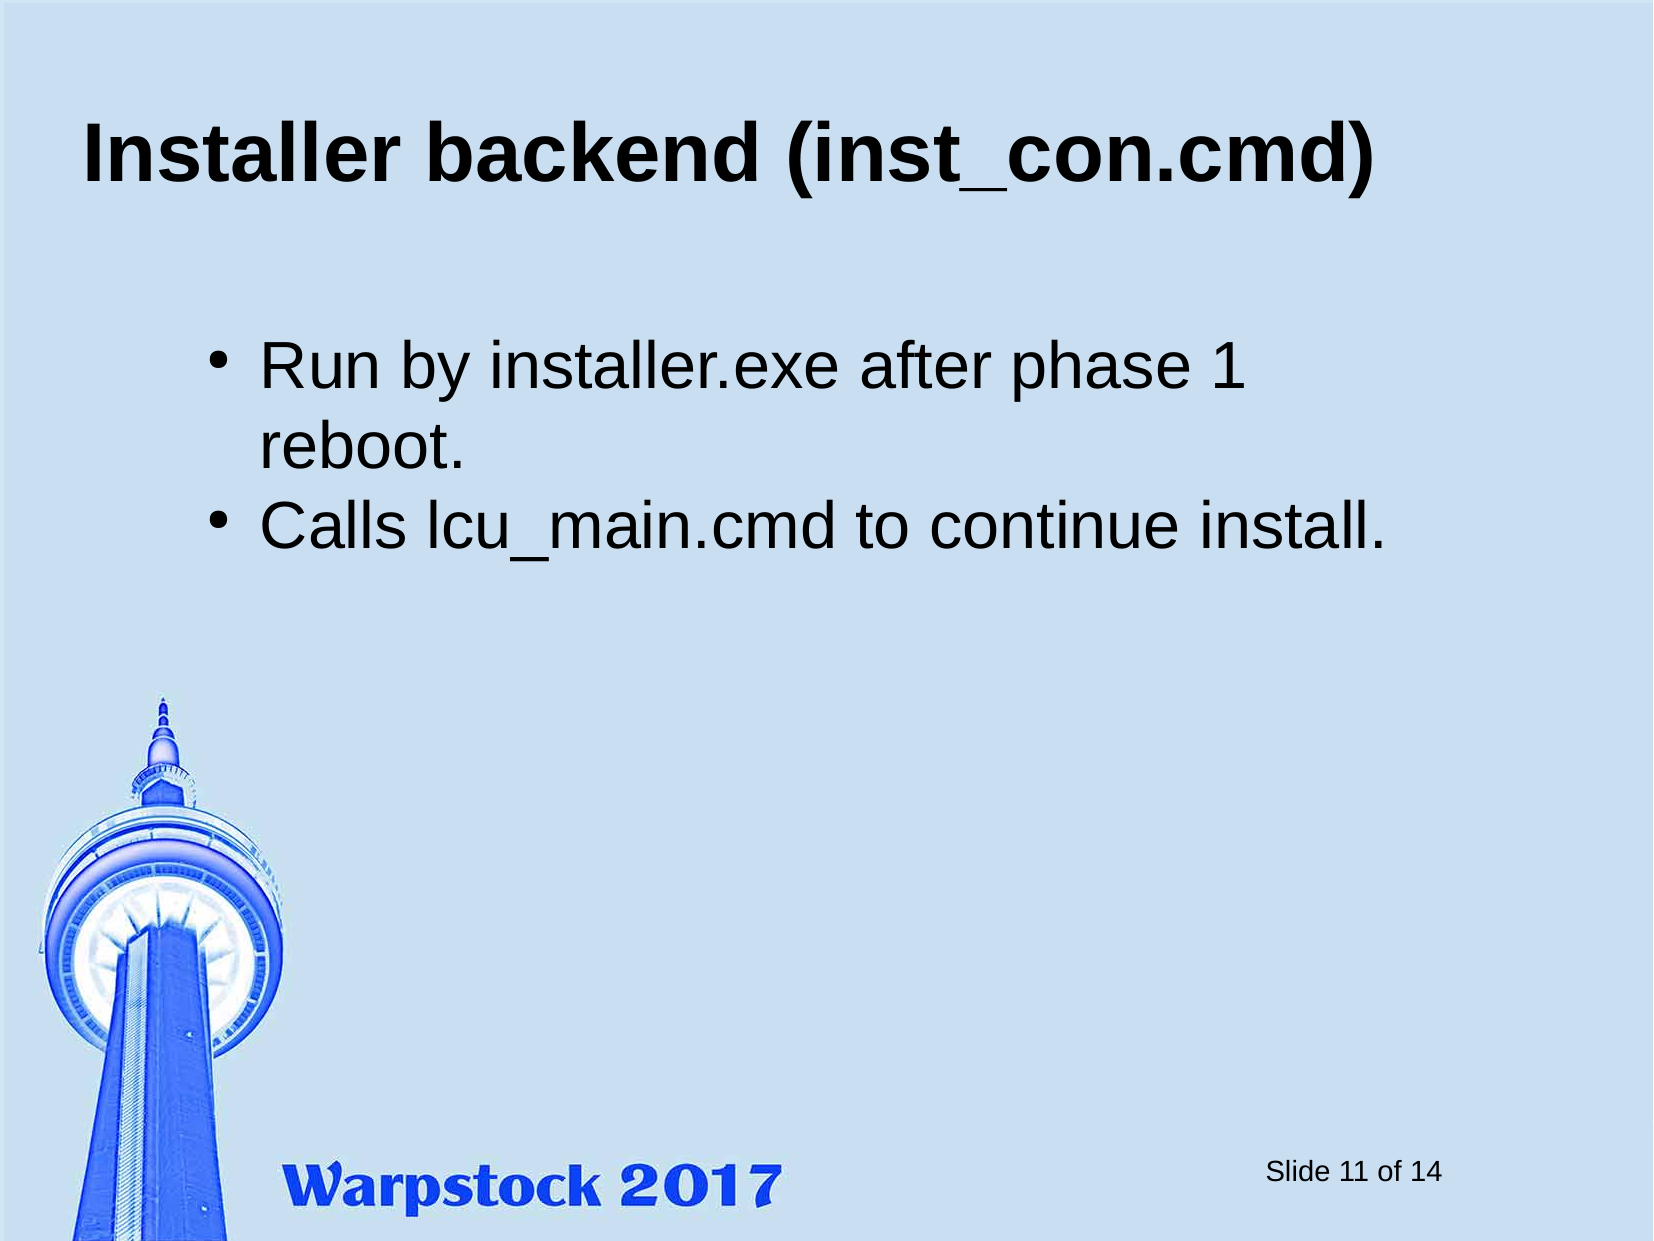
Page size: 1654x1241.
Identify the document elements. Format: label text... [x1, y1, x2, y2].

picture [4, 3, 1654, 1241]
title Installer backend (inst_con.cmd) [82, 49, 1571, 257]
text_box Run by installer.exe after phase 1 reboot. Calls lcu_main.cmd to continue install. [173, 314, 1414, 924]
